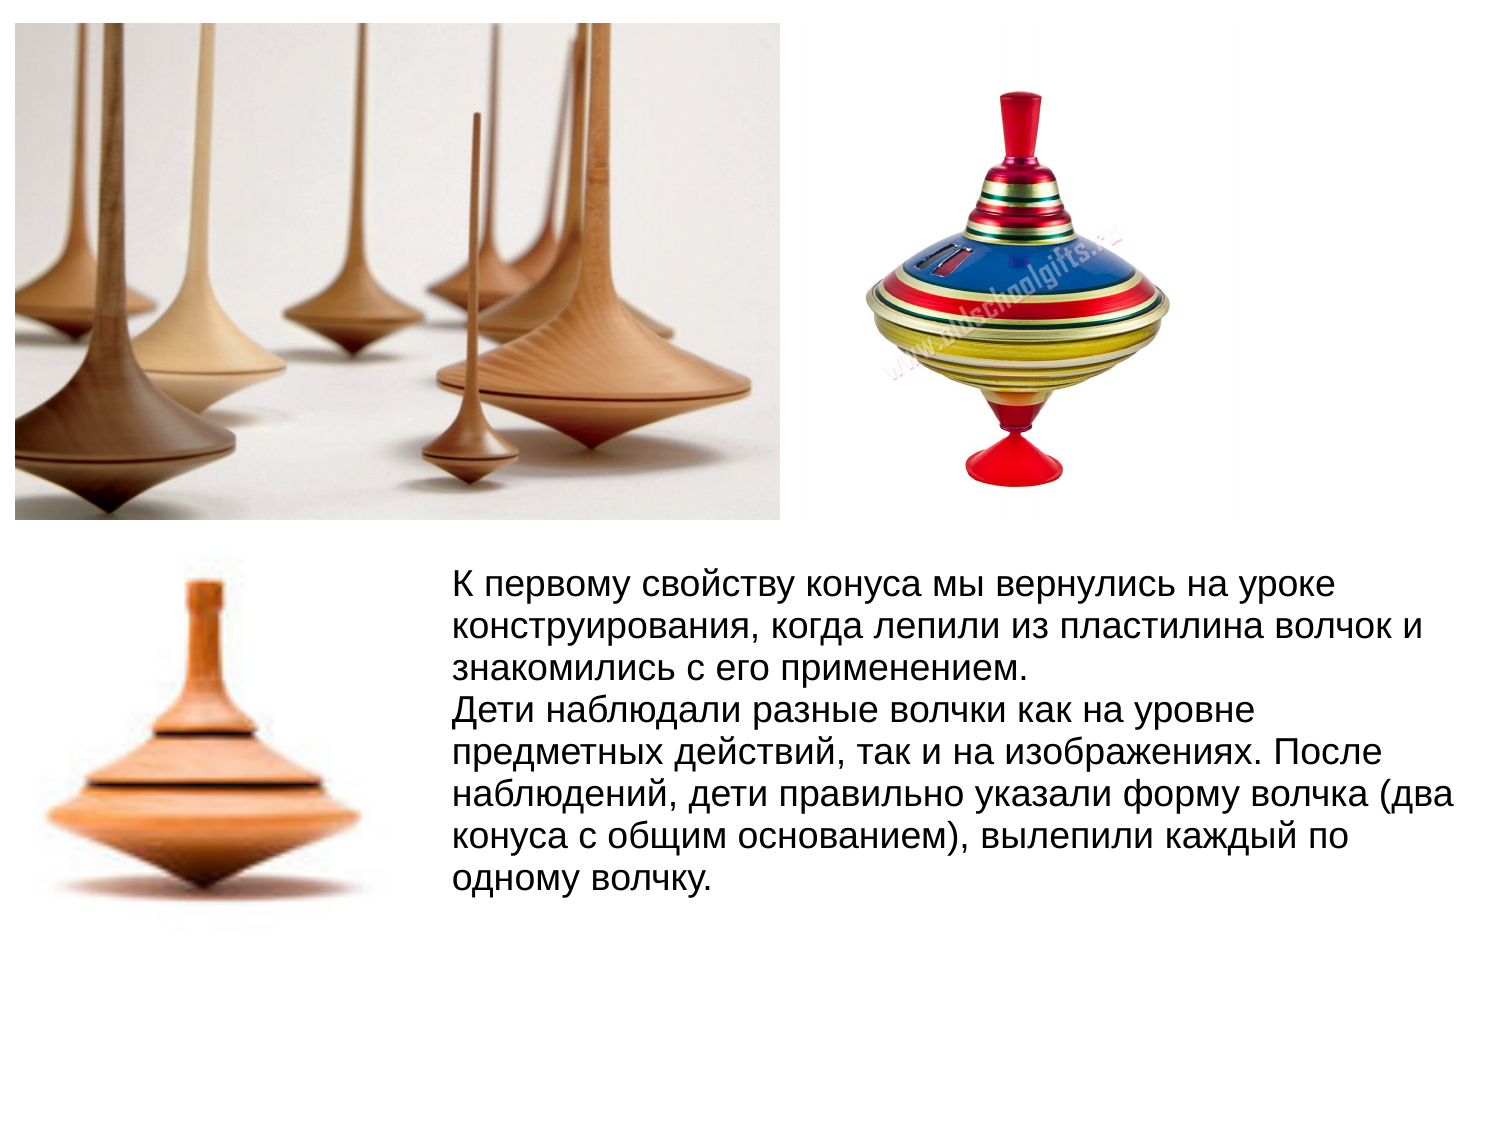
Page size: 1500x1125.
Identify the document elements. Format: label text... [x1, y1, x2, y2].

text_box К первому свойству конуса мы вернулись на уроке конструирования, когда лепили из пластилина волчок и знакомились с его применением. Дети наблюдали разные волчки как на уровне предметных действий, так и на изображениях. После наблюдений, дети правильно указали форму волчка (два конуса с общим основанием), вылепили каждый по одному волчку. [437, 555, 1489, 907]
picture [788, 23, 1252, 520]
picture [15, 23, 780, 520]
picture [11, 525, 414, 957]
